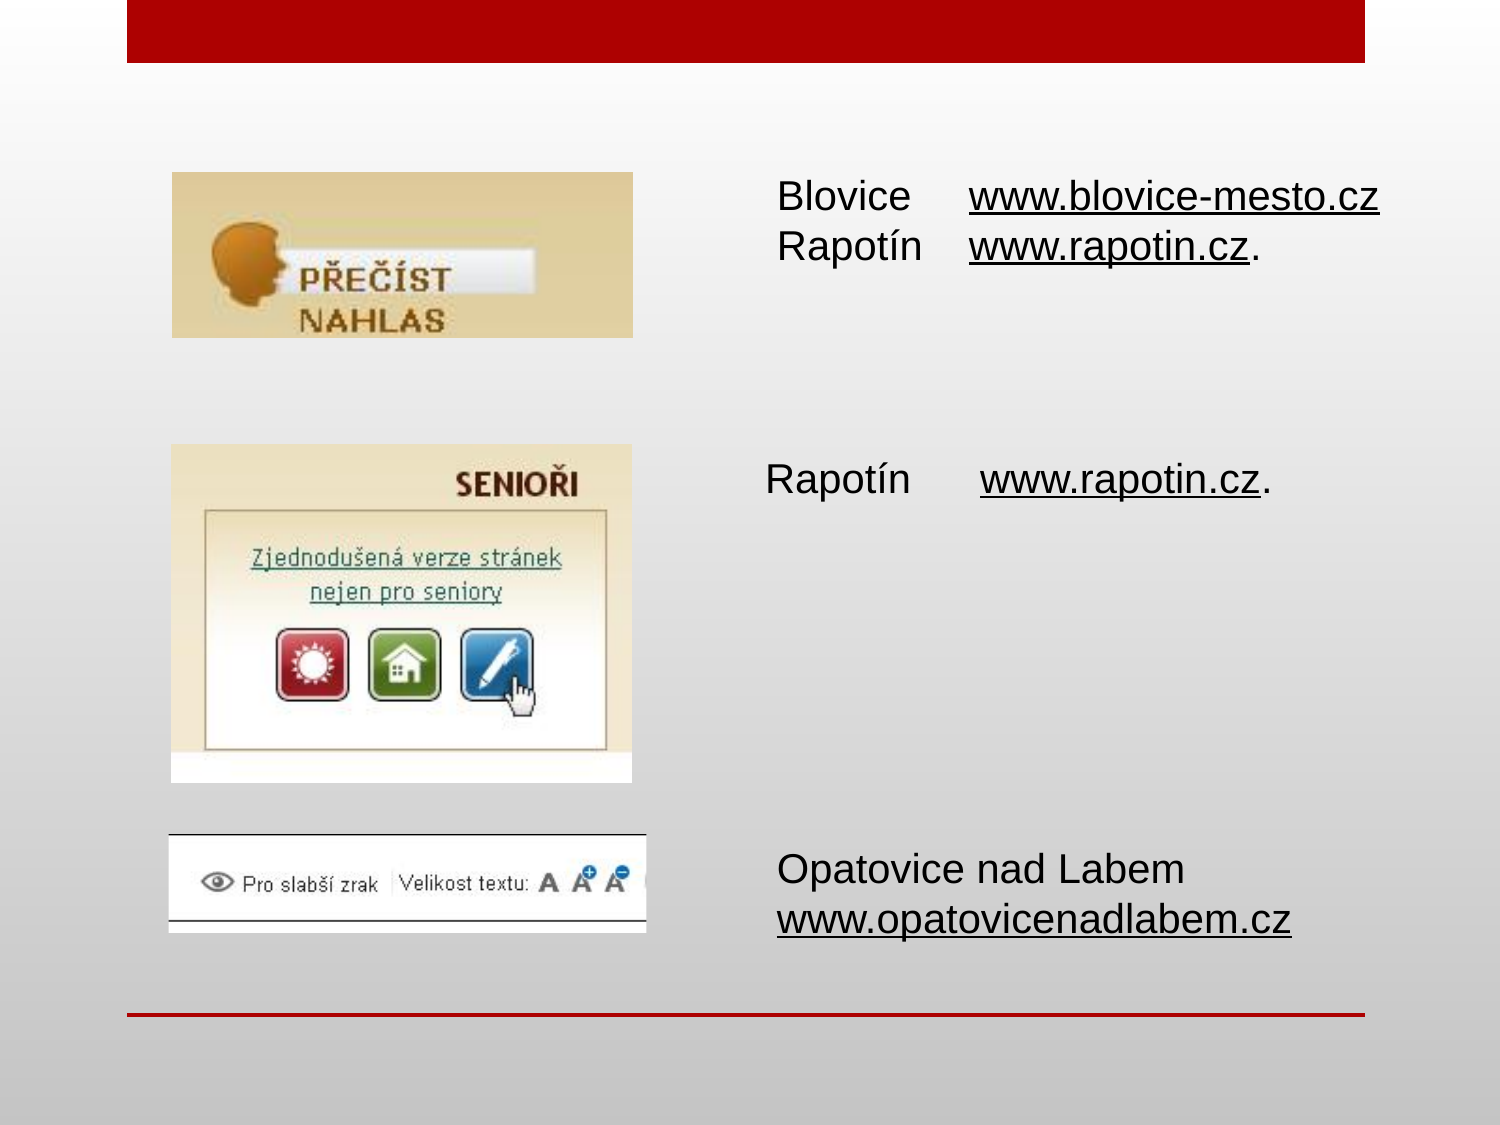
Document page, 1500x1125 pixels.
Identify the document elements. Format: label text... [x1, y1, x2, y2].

picture [171, 444, 632, 783]
picture [168, 834, 647, 933]
text_box Blovice www.blovice-mesto.cz Rapotín www.rapotin.cz. [761, 160, 1400, 277]
text_box Rapotín www.rapotin.cz. [750, 444, 1377, 511]
picture [172, 172, 633, 339]
text_box Opatovice nad Labem www.opatovicenadlabem.cz [761, 834, 1495, 951]
